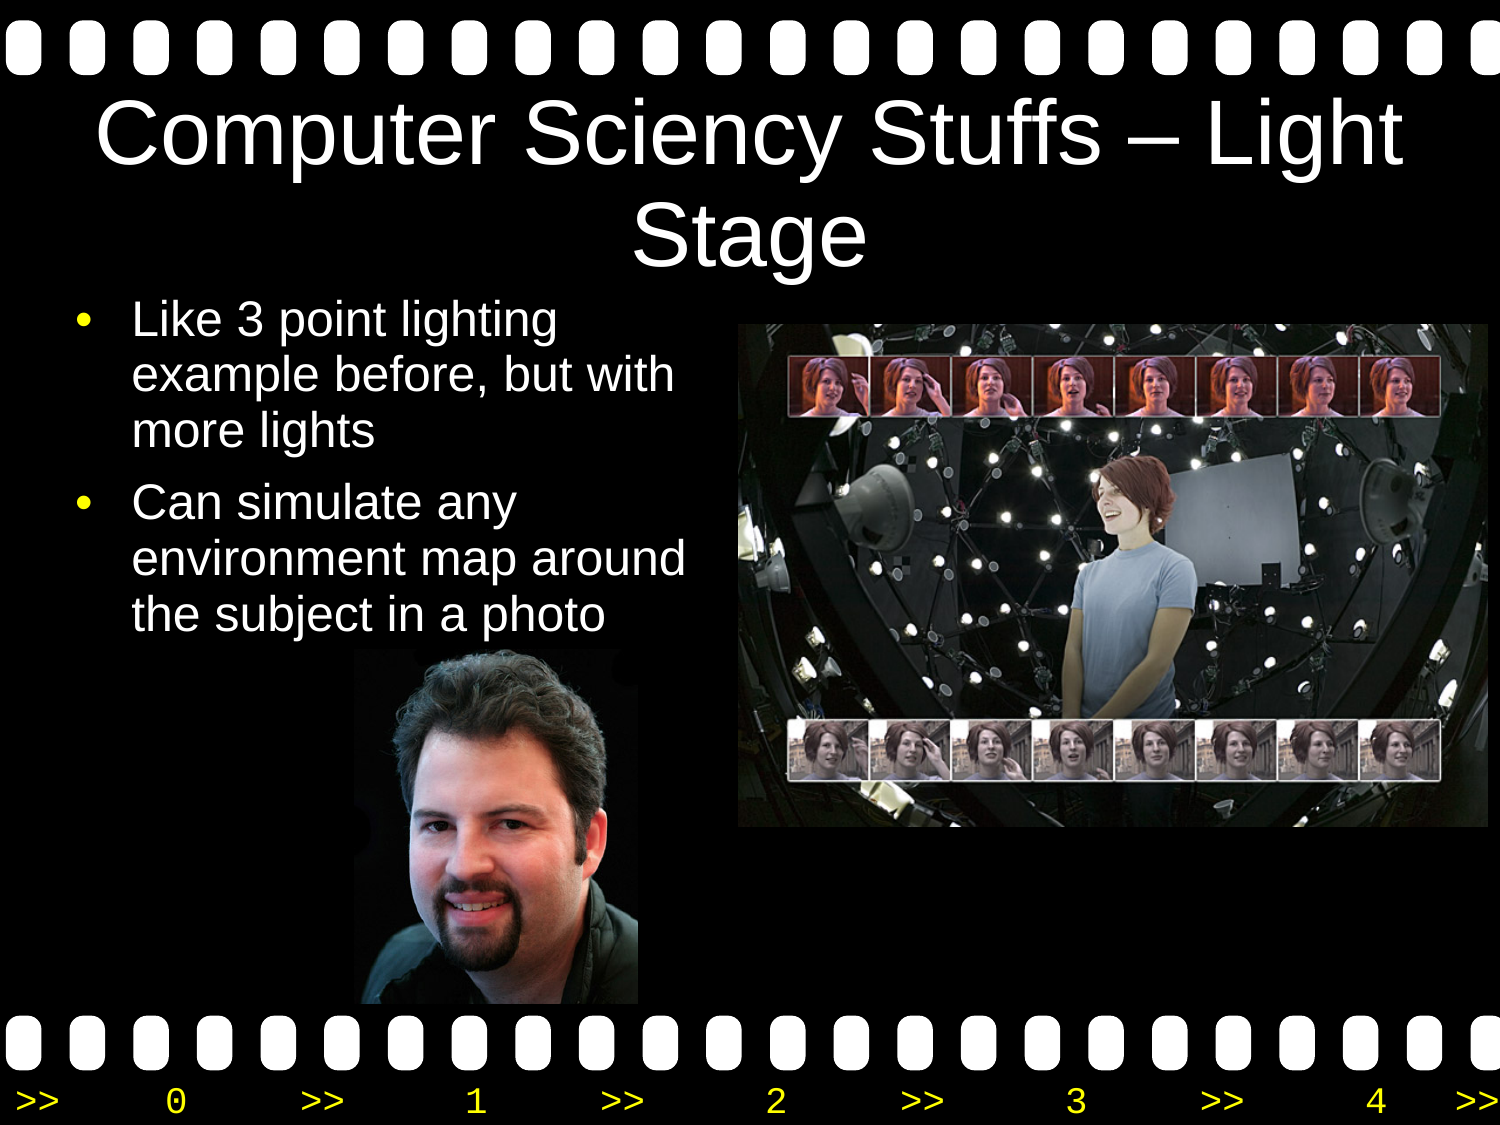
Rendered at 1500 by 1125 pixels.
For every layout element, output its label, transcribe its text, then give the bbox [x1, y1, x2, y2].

list Like 3 point lighting example before, but with more lights Can simulate any environment map around the subject in a photo [75, 290, 709, 975]
picture [738, 324, 1488, 827]
picture [354, 649, 638, 1004]
title Computer Sciency Stuffs – Light Stage [75, 81, 1426, 287]
